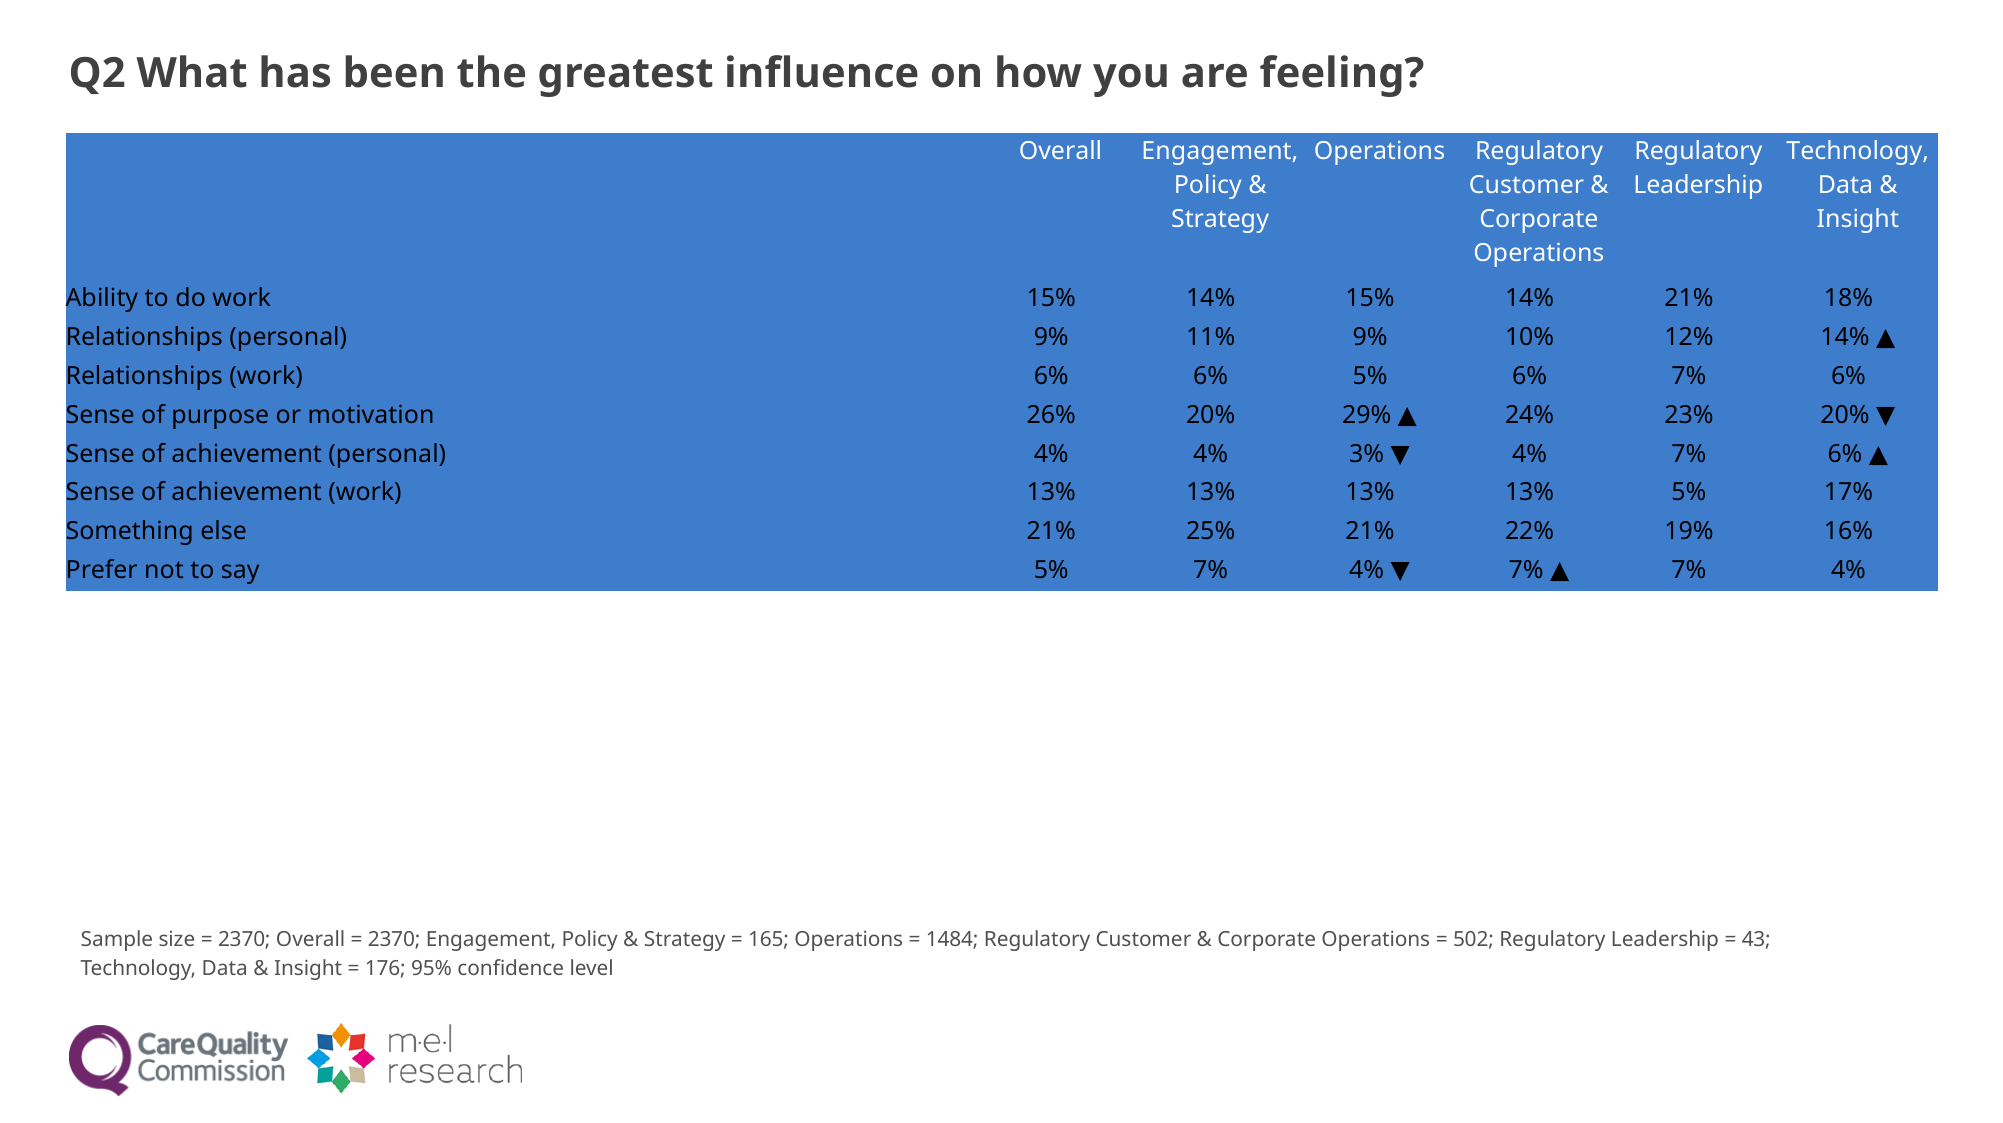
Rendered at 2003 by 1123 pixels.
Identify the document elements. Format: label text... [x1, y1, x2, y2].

table_cell 19% [1619, 513, 1778, 552]
table_cell 15% [981, 280, 1140, 319]
table_cell 4% [1459, 435, 1619, 474]
table_cell 6% [1778, 358, 1938, 397]
table_cell 14% [1140, 280, 1300, 319]
table_cell 24% [1459, 397, 1619, 435]
table_cell Sense of achievement (personal) [66, 435, 981, 474]
table_header Overall [981, 133, 1140, 280]
table_cell 14% ▲ [1778, 319, 1938, 358]
table_cell 5% [1619, 474, 1778, 513]
table_header Operations [1300, 133, 1459, 280]
table_cell Relationships (work) [66, 358, 981, 397]
table_cell 10% [1459, 319, 1619, 358]
table_cell 22% [1459, 513, 1619, 552]
table_cell 23% [1619, 397, 1778, 435]
table_cell 21% [981, 513, 1140, 552]
table_cell 6% ▲ [1778, 435, 1938, 474]
table_cell 6% [1459, 358, 1619, 397]
picture [67, 1023, 291, 1099]
table_cell 7% [1619, 552, 1778, 591]
title Q2 What has been the greatest influence on how you are feeling? [68, 35, 1936, 96]
table_cell Relationships (personal) [66, 319, 981, 358]
table_cell Prefer not to say [66, 552, 981, 591]
table_cell 5% [1300, 358, 1459, 397]
table_cell 4% [981, 435, 1140, 474]
table_cell 12% [1619, 319, 1778, 358]
table_cell 13% [1300, 474, 1459, 513]
table_cell 21% [1300, 513, 1459, 552]
table_cell 4% [1140, 435, 1300, 474]
table_cell 14% [1459, 280, 1619, 319]
table_cell 9% [1300, 319, 1459, 358]
table_header Regulatory Customer & Corporate Operations [1459, 133, 1619, 280]
table_cell 18% [1778, 280, 1938, 319]
table_header Technology, Data & Insight [1778, 133, 1938, 280]
table_cell Sense of purpose or motivation [66, 397, 981, 435]
table_cell 11% [1140, 319, 1300, 358]
table_cell Sense of achievement (work) [66, 474, 981, 513]
table_cell 9% [981, 319, 1140, 358]
table_cell 13% [1140, 474, 1300, 513]
table_cell 7% ▲ [1459, 552, 1619, 591]
table_header Engagement, Policy & Strategy [1140, 133, 1300, 280]
table_cell 20% ▼ [1778, 397, 1938, 435]
table_header Regulatory Leadership [1619, 133, 1778, 280]
table_cell Something else [66, 513, 981, 552]
table_cell 4% ▼ [1300, 552, 1459, 591]
table_cell 26% [981, 397, 1140, 435]
table_cell 3% ▼ [1300, 435, 1459, 474]
text_box Sample size = 2370; Overall = 2370; Engagement, Policy & Strategy = 165; Operations = 1484; Regulatory Customer & Corporate Operations = 502; Regulatory Leadership = 43; Technology, Data & Insight = 176; 95% confidence level [66, 914, 1936, 983]
table_cell 17% [1778, 474, 1938, 513]
table_header [66, 133, 981, 280]
table_cell 20% [1140, 397, 1300, 435]
table_cell 4% [1778, 552, 1938, 591]
table_cell 7% [1619, 358, 1778, 397]
table_cell 6% [1140, 358, 1300, 397]
table_cell 29% ▲ [1300, 397, 1459, 435]
table_cell 13% [1459, 474, 1619, 513]
picture [307, 1023, 522, 1093]
table_cell 21% [1619, 280, 1778, 319]
table_cell 25% [1140, 513, 1300, 552]
table_cell 15% [1300, 280, 1459, 319]
table_cell 13% [981, 474, 1140, 513]
table_cell 5% [981, 552, 1140, 591]
table_cell Ability to do work [66, 280, 981, 319]
table_cell 7% [1140, 552, 1300, 591]
table_cell 6% [981, 358, 1140, 397]
table_cell 7% [1619, 435, 1778, 474]
table_cell 16% [1778, 513, 1938, 552]
